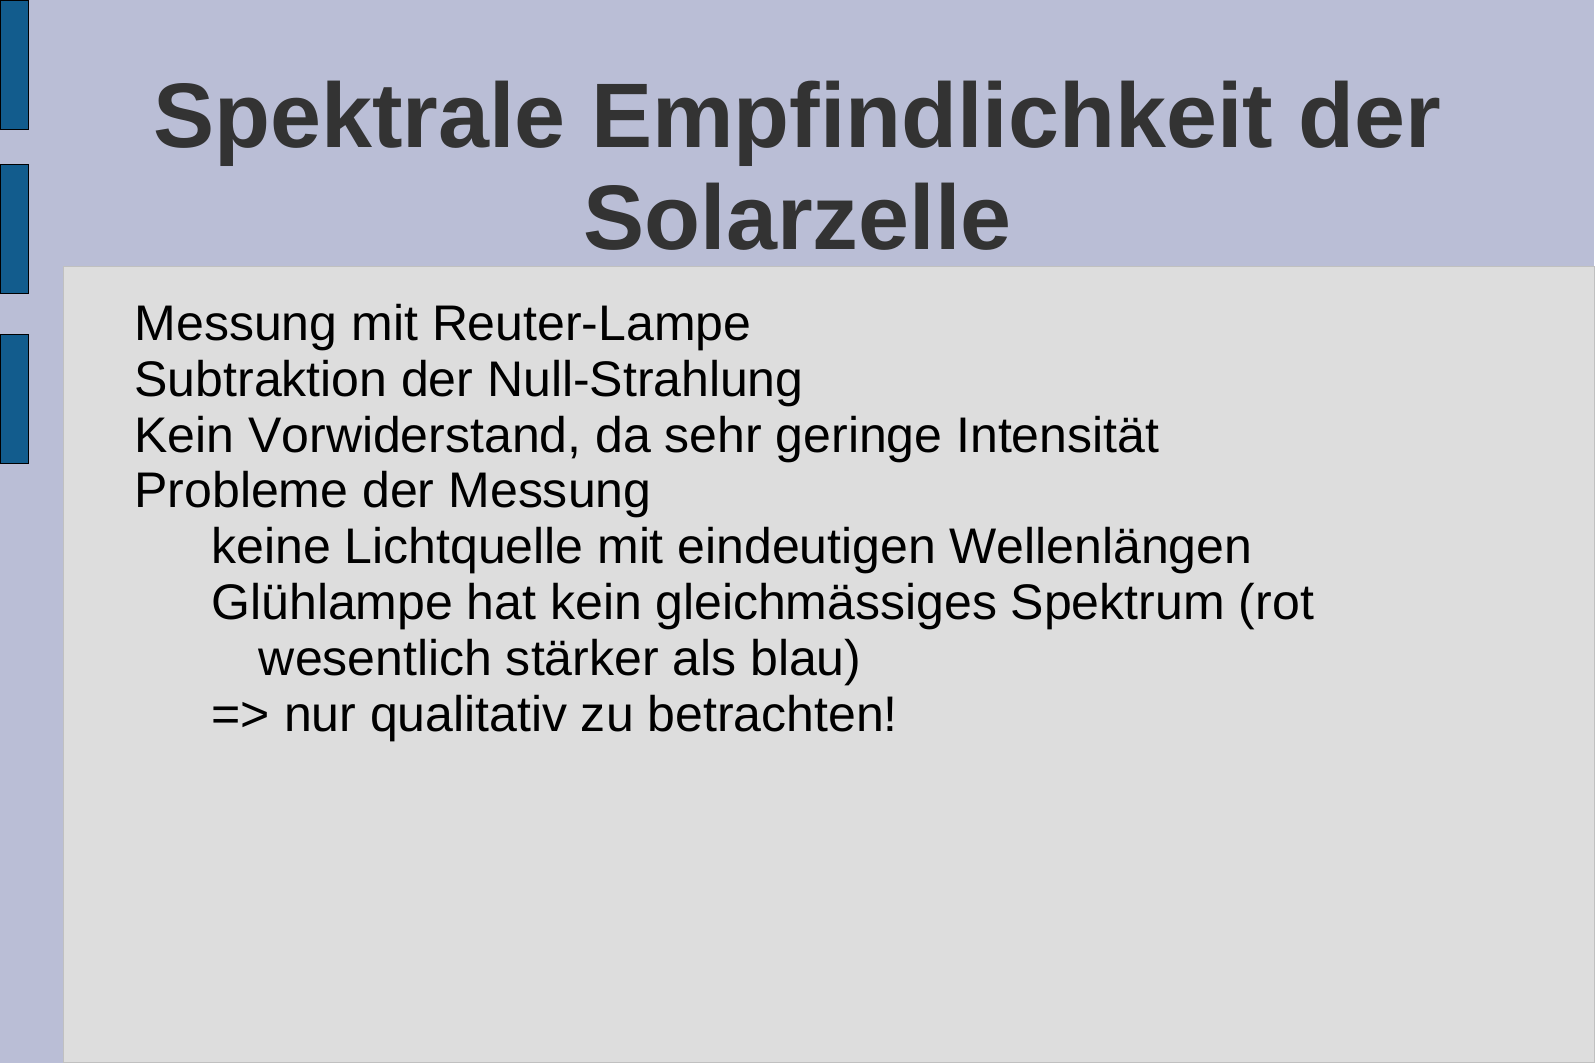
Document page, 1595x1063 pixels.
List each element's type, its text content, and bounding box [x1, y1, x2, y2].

title Spektrale Empfindlichkeit der Solarzelle [117, 64, 1479, 270]
list Messung mit Reuter-Lampe Subtraktion der Null-Strahlung Kein Vorwiderstand, da sehr geringe Intensität Probleme der Messung keine Lichtquelle mit eindeutigen Wellenlängen Glühlampe hat kein gleichmässiges Spektrum (rot wesentlich stärker als blau) => nur qualitativ zu betrachten! [117, 295, 1479, 966]
